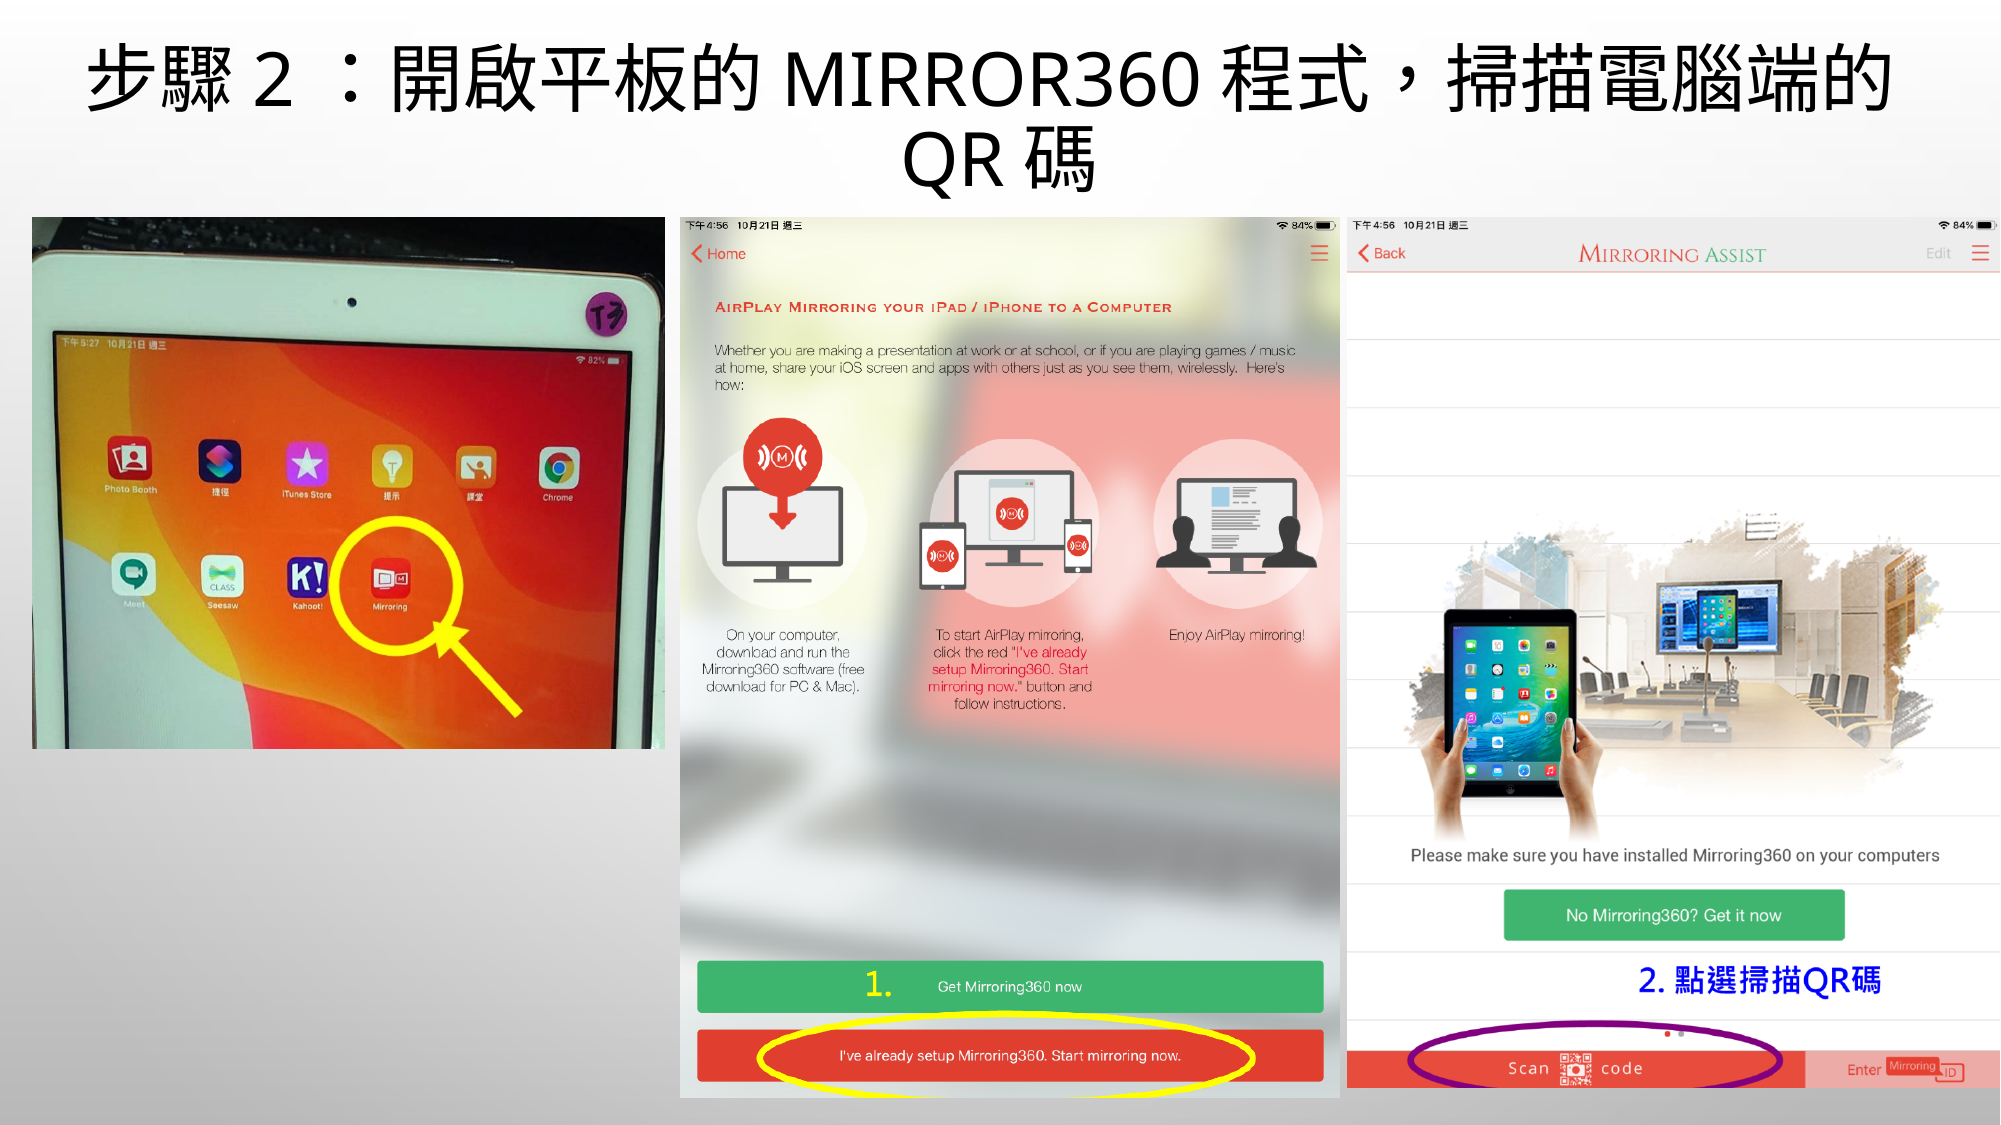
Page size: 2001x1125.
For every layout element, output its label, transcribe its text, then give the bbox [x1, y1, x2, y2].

title 步驟2：開啟平板的mirror360程式，掃描電腦端的QR碼 [48, 13, 1951, 231]
picture [680, 218, 1340, 1098]
picture [32, 218, 665, 749]
picture [1347, 218, 2000, 1088]
